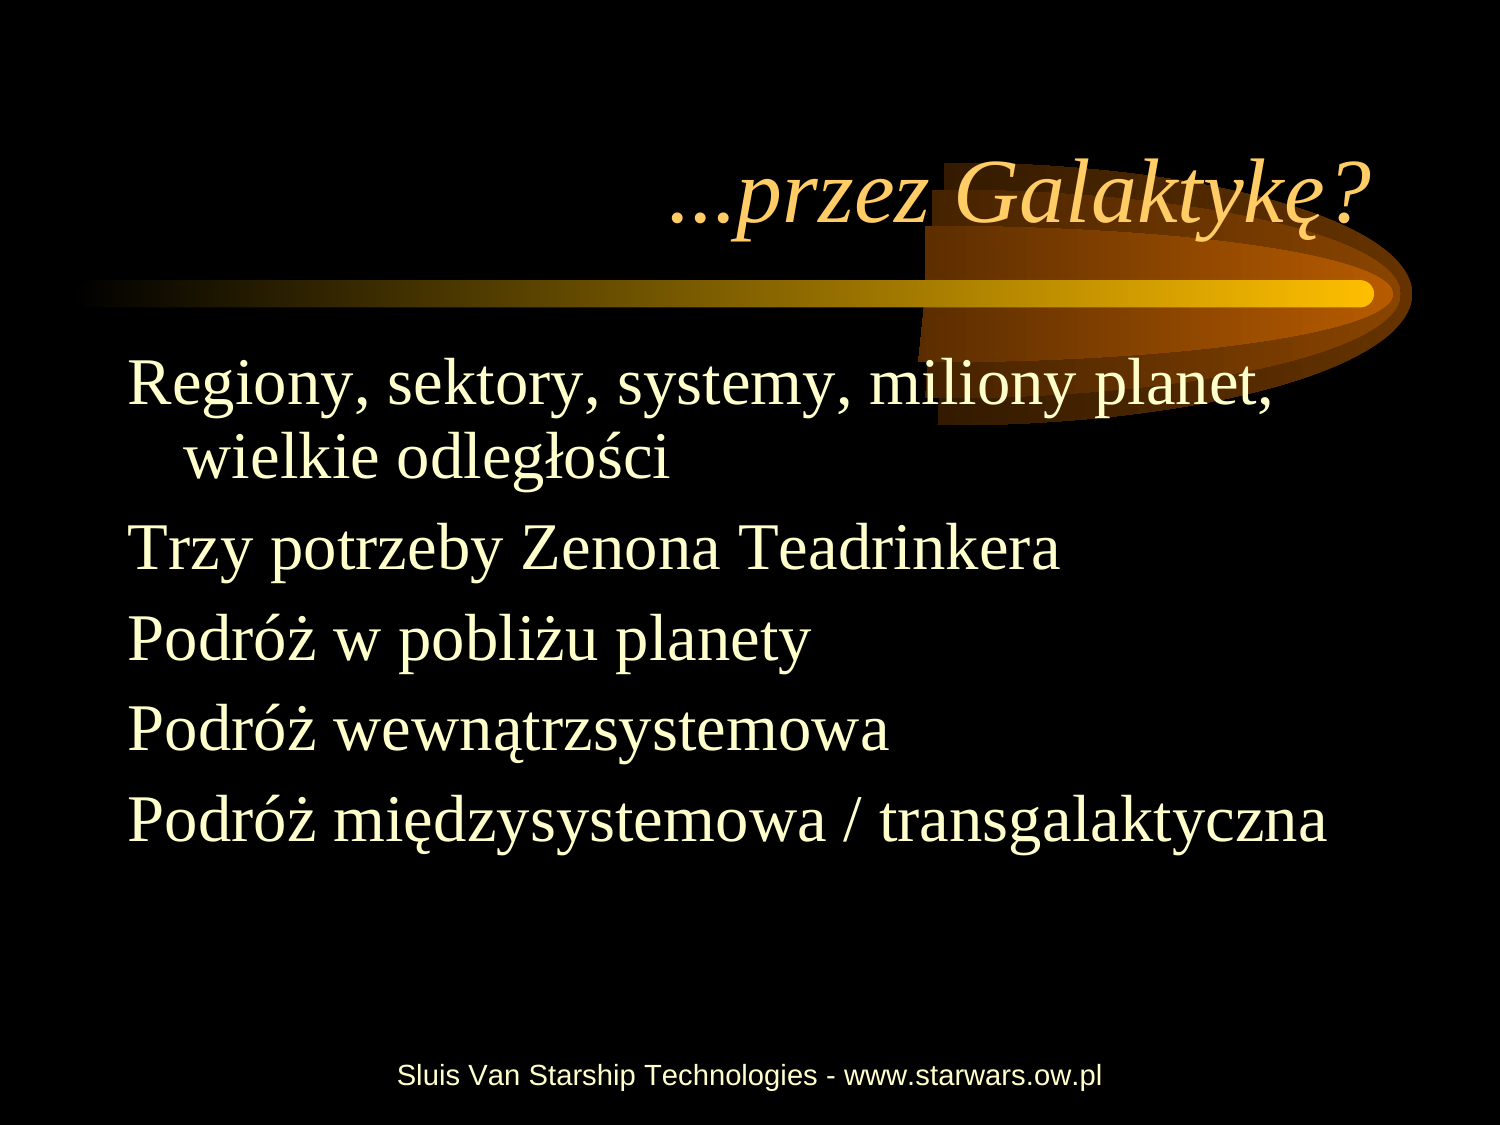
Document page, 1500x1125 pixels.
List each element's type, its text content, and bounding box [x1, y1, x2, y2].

title ...przez Galaktykę? [112, 62, 1388, 250]
list Regiony, sektory, systemy, miliony planet, wielkie odległości Trzy potrzeby Zenona Teadrinkera Podróż w pobliżu planety Podróż wewnątrzsystemowa Podróż międzysystemowa / transgalaktyczna [112, 337, 1388, 1013]
